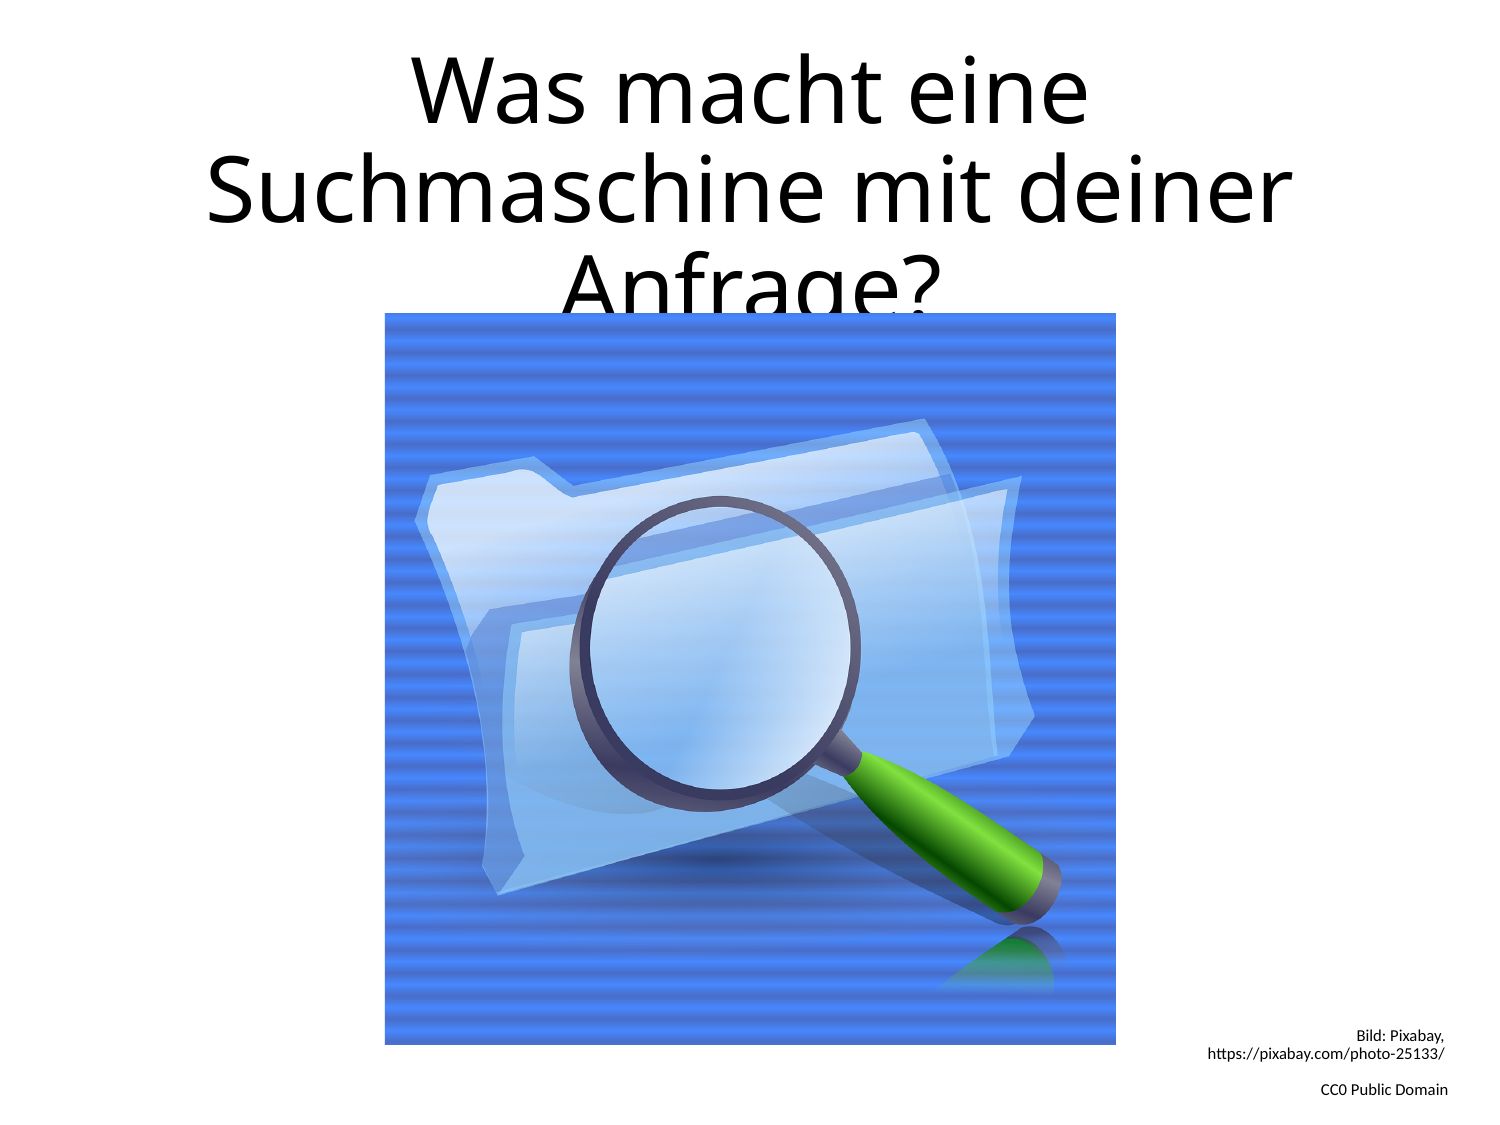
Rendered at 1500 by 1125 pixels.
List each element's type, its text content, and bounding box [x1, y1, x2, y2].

title Was macht eine Suchmaschine mit deiner Anfrage? [104, 36, 1398, 278]
subtitle Bild: Pixabay, https://pixabay.com/photo-25133/ CC0 Public Domain [1192, 1020, 1465, 1094]
picture [384, 313, 1116, 1045]
